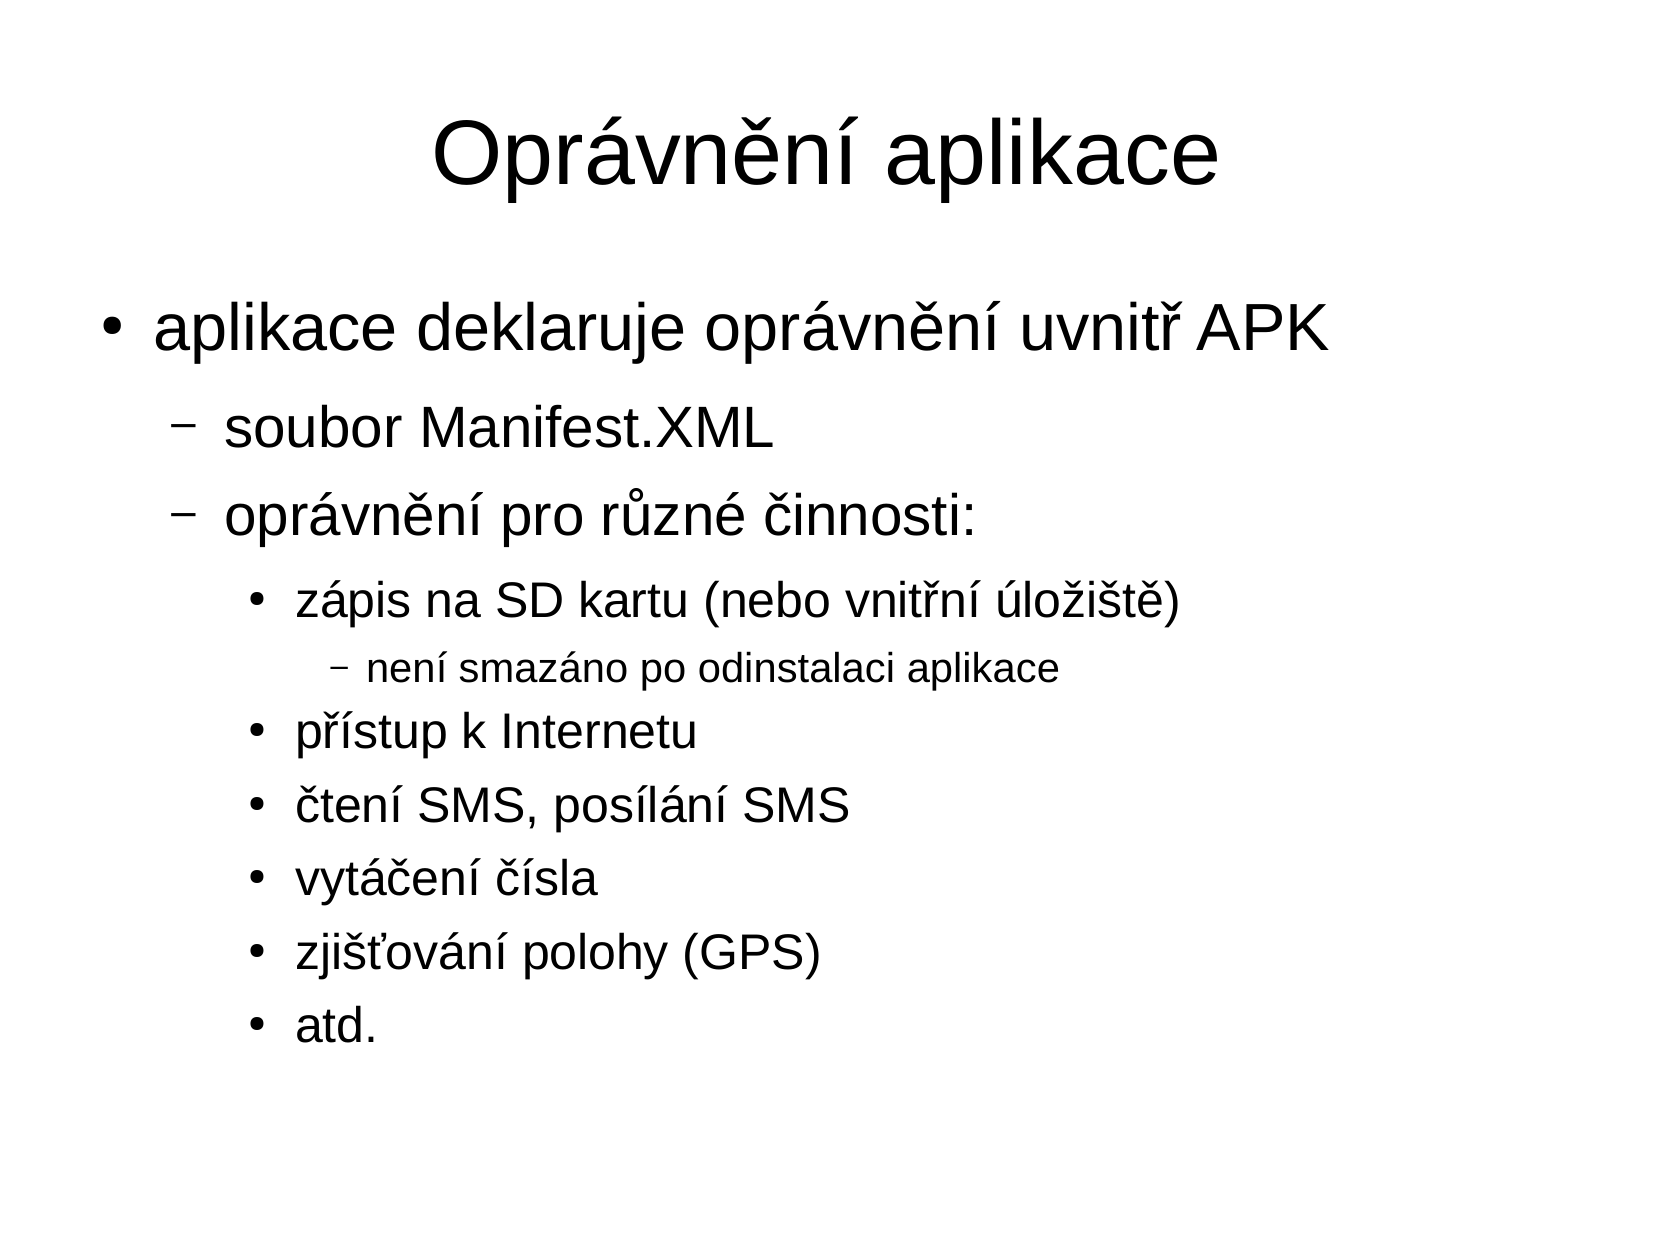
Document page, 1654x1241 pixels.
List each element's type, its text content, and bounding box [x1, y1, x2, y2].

list aplikace deklaruje oprávnění uvnitř APK soubor Manifest.XML oprávnění pro různé činnosti: zápis na SD kartu (nebo vnitřní úložiště) není smazáno po odinstalaci aplikace přístup k Internetu čtení SMS, posílání SMS vytáčení čísla zjišťování polohy (GPS) atd. [82, 290, 1571, 1170]
title Oprávnění aplikace [82, 49, 1571, 257]
